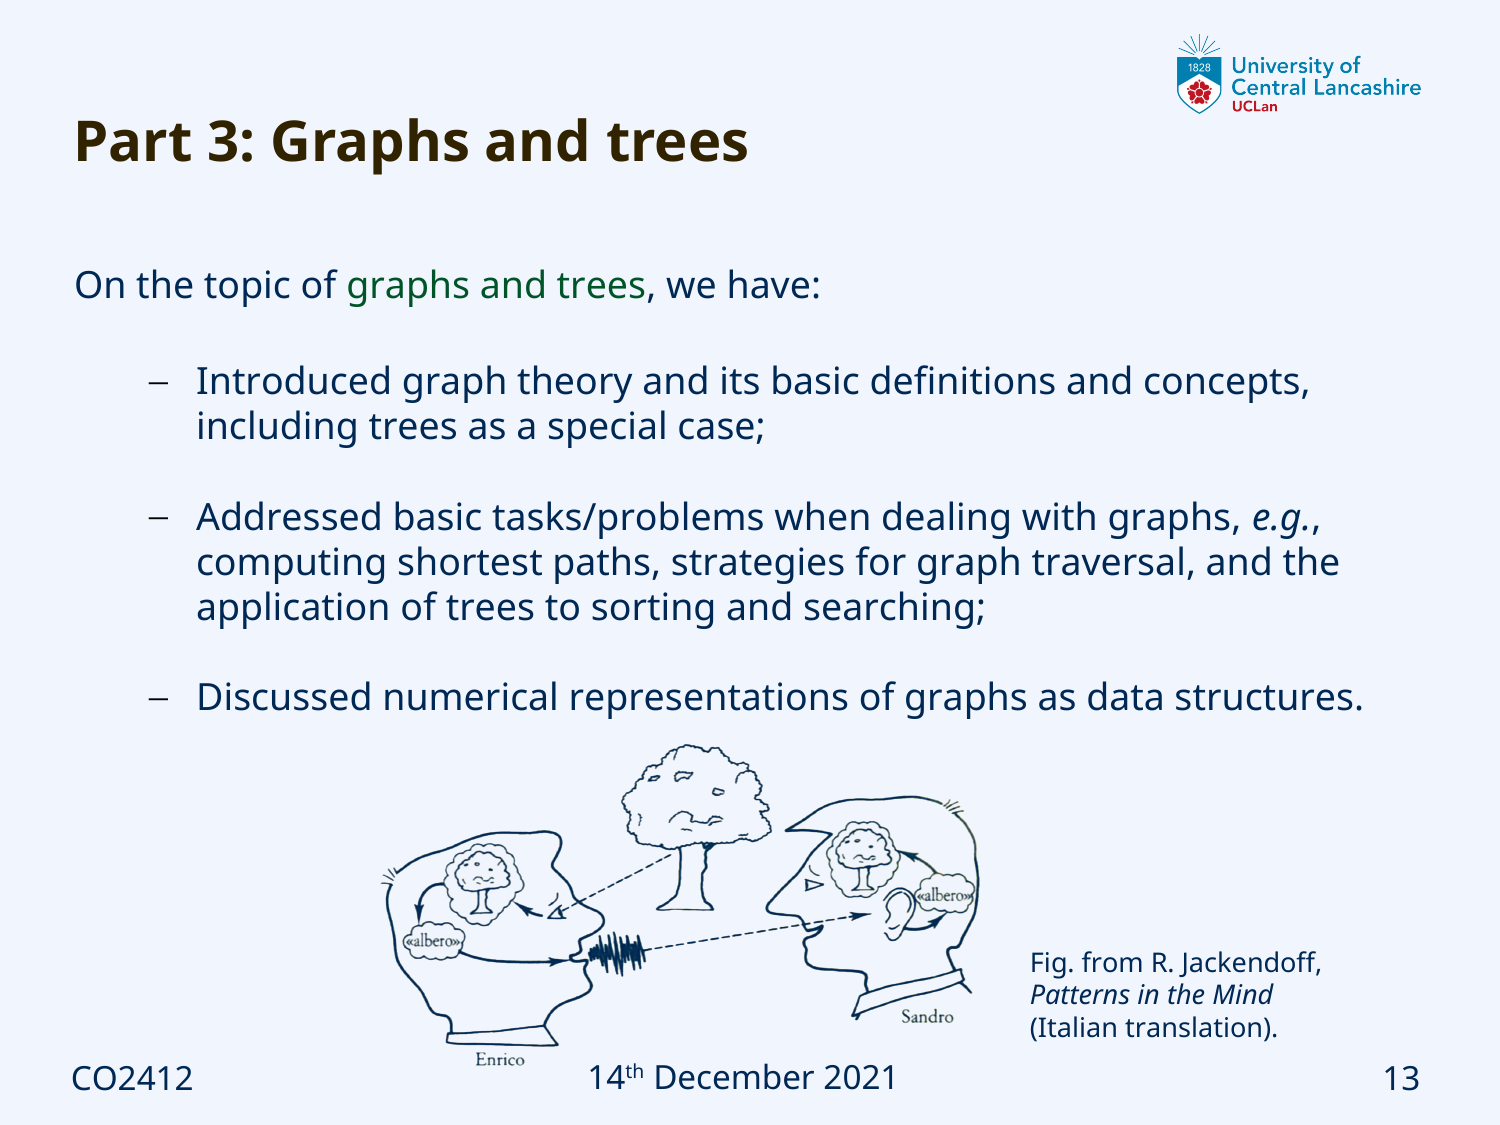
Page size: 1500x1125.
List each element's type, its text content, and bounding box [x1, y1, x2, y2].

title Part 3: Graphs and trees [58, 54, 1500, 224]
picture [1177, 34, 1421, 54]
text_box Fig. from R. Jackendoff, Patterns in the Mind (Italian translation). [1015, 937, 1346, 1051]
picture [380, 740, 980, 1066]
text_box On the topic of graphs and trees, we have: Introduced graph theory and its basic definitions and concepts, including trees as a special case; Addressed basic tasks/problems when dealing with graphs, e.g., computing shortest paths, strategies for graph traversal, and the application of trees to sorting and searching; Discussed numerical representations of graphs as data structures. [59, 246, 1436, 752]
